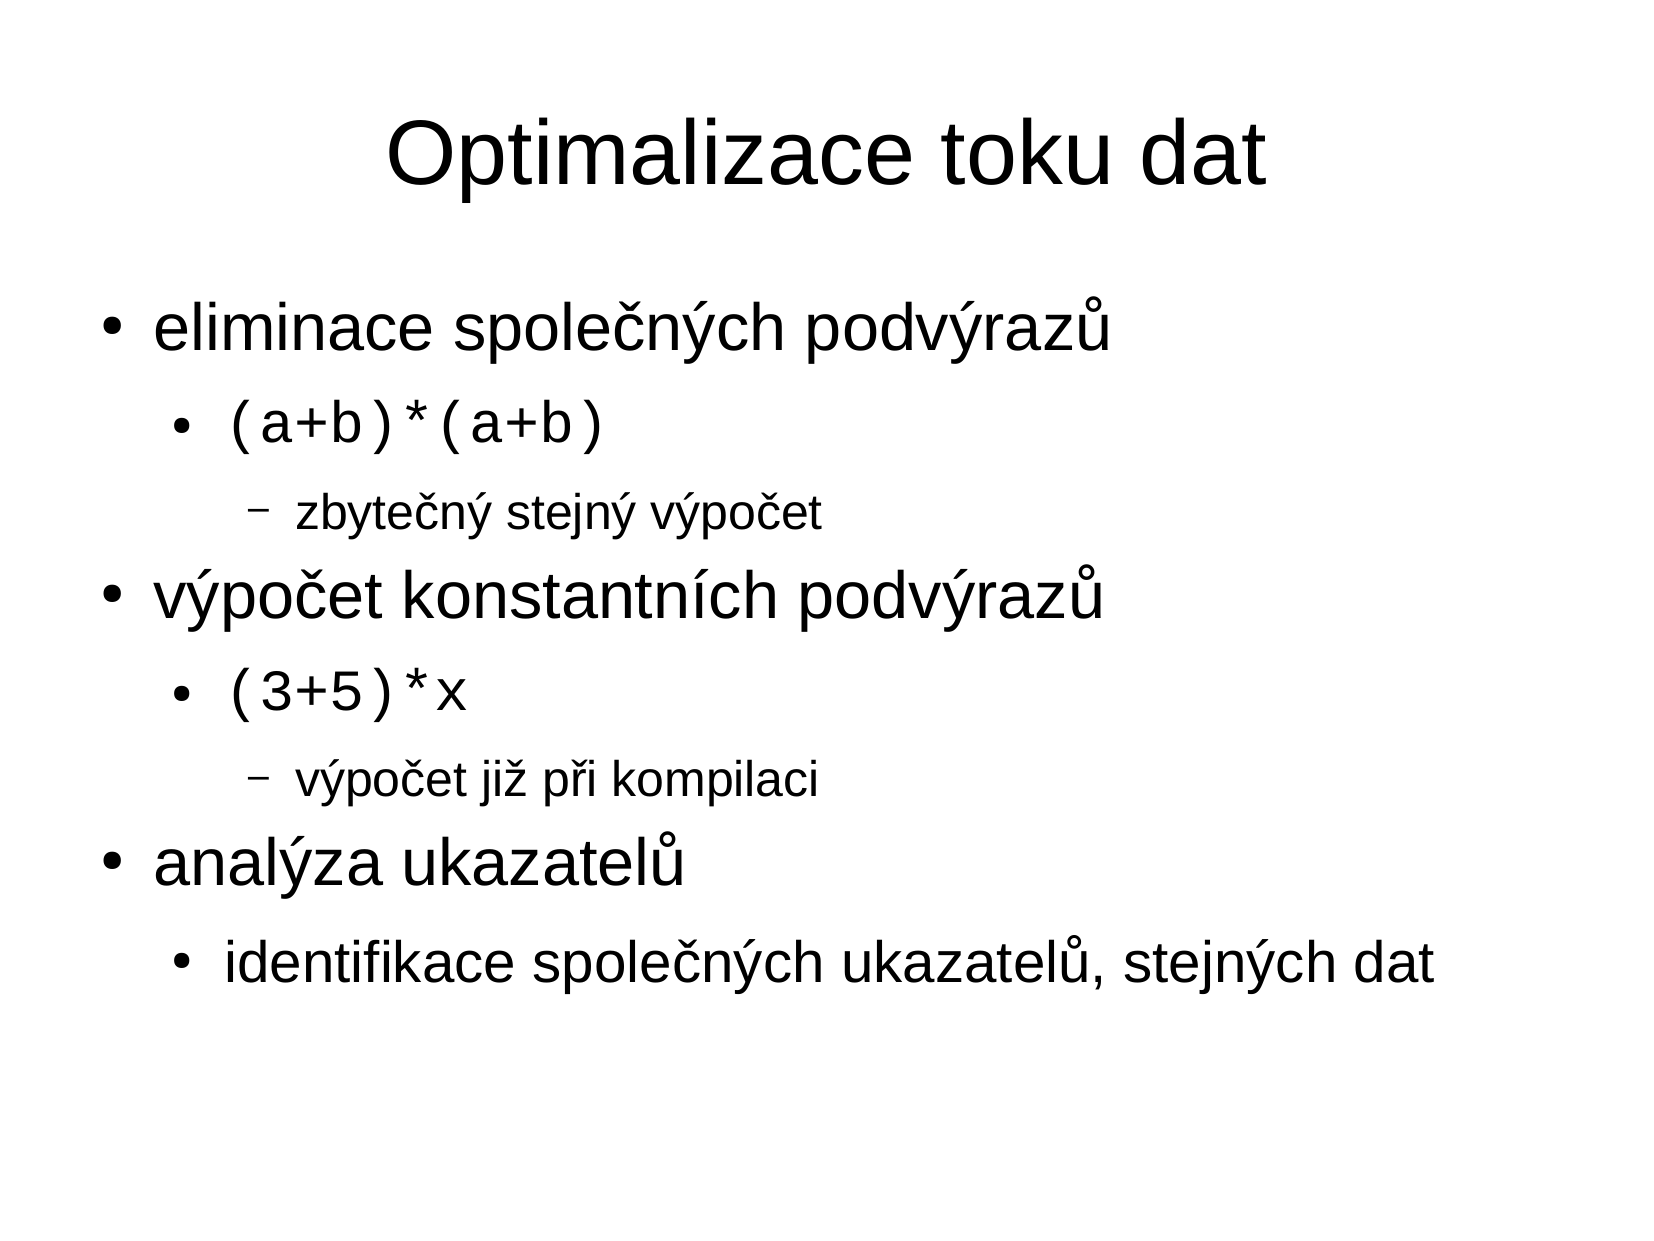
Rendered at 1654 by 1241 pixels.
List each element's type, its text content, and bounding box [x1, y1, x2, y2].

list eliminace společných podvýrazů (a+b)*(a+b) zbytečný stejný výpočet výpočet konstantních podvýrazů (3+5)*x výpočet již při kompilaci analýza ukazatelů identifikace společných ukazatelů, stejných dat [82, 290, 1571, 1094]
title Optimalizace toku dat [82, 56, 1571, 250]
